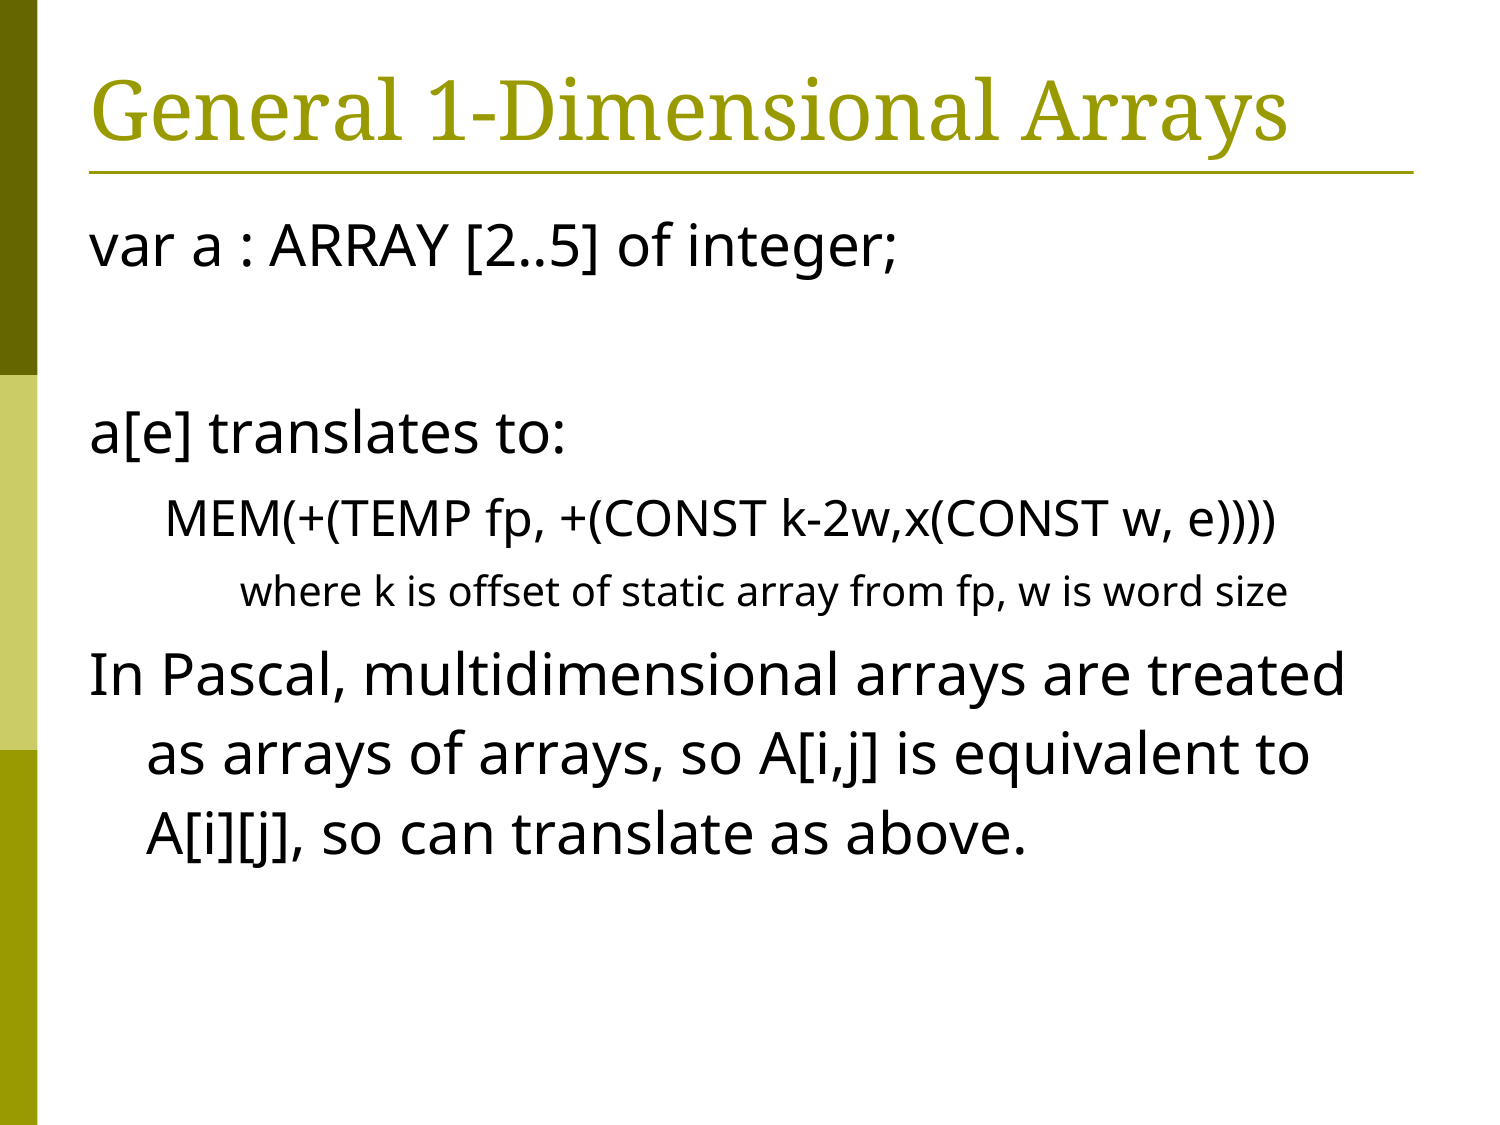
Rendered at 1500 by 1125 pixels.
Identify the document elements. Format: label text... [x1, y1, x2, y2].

title General 1-Dimensional Arrays [75, 45, 1426, 173]
list var a : ARRAY [2..5] of integer; a[e] translates to: MEM(+(TEMP fp, +(CONST k-2w,x(CONST w, e)))) where k is offset of static array from fp, w is word size In Pascal, multidimensional arrays are treated as arrays of arrays, so A[i,j] is equivalent to A[i][j], so can translate as above. [75, 196, 1426, 1006]
